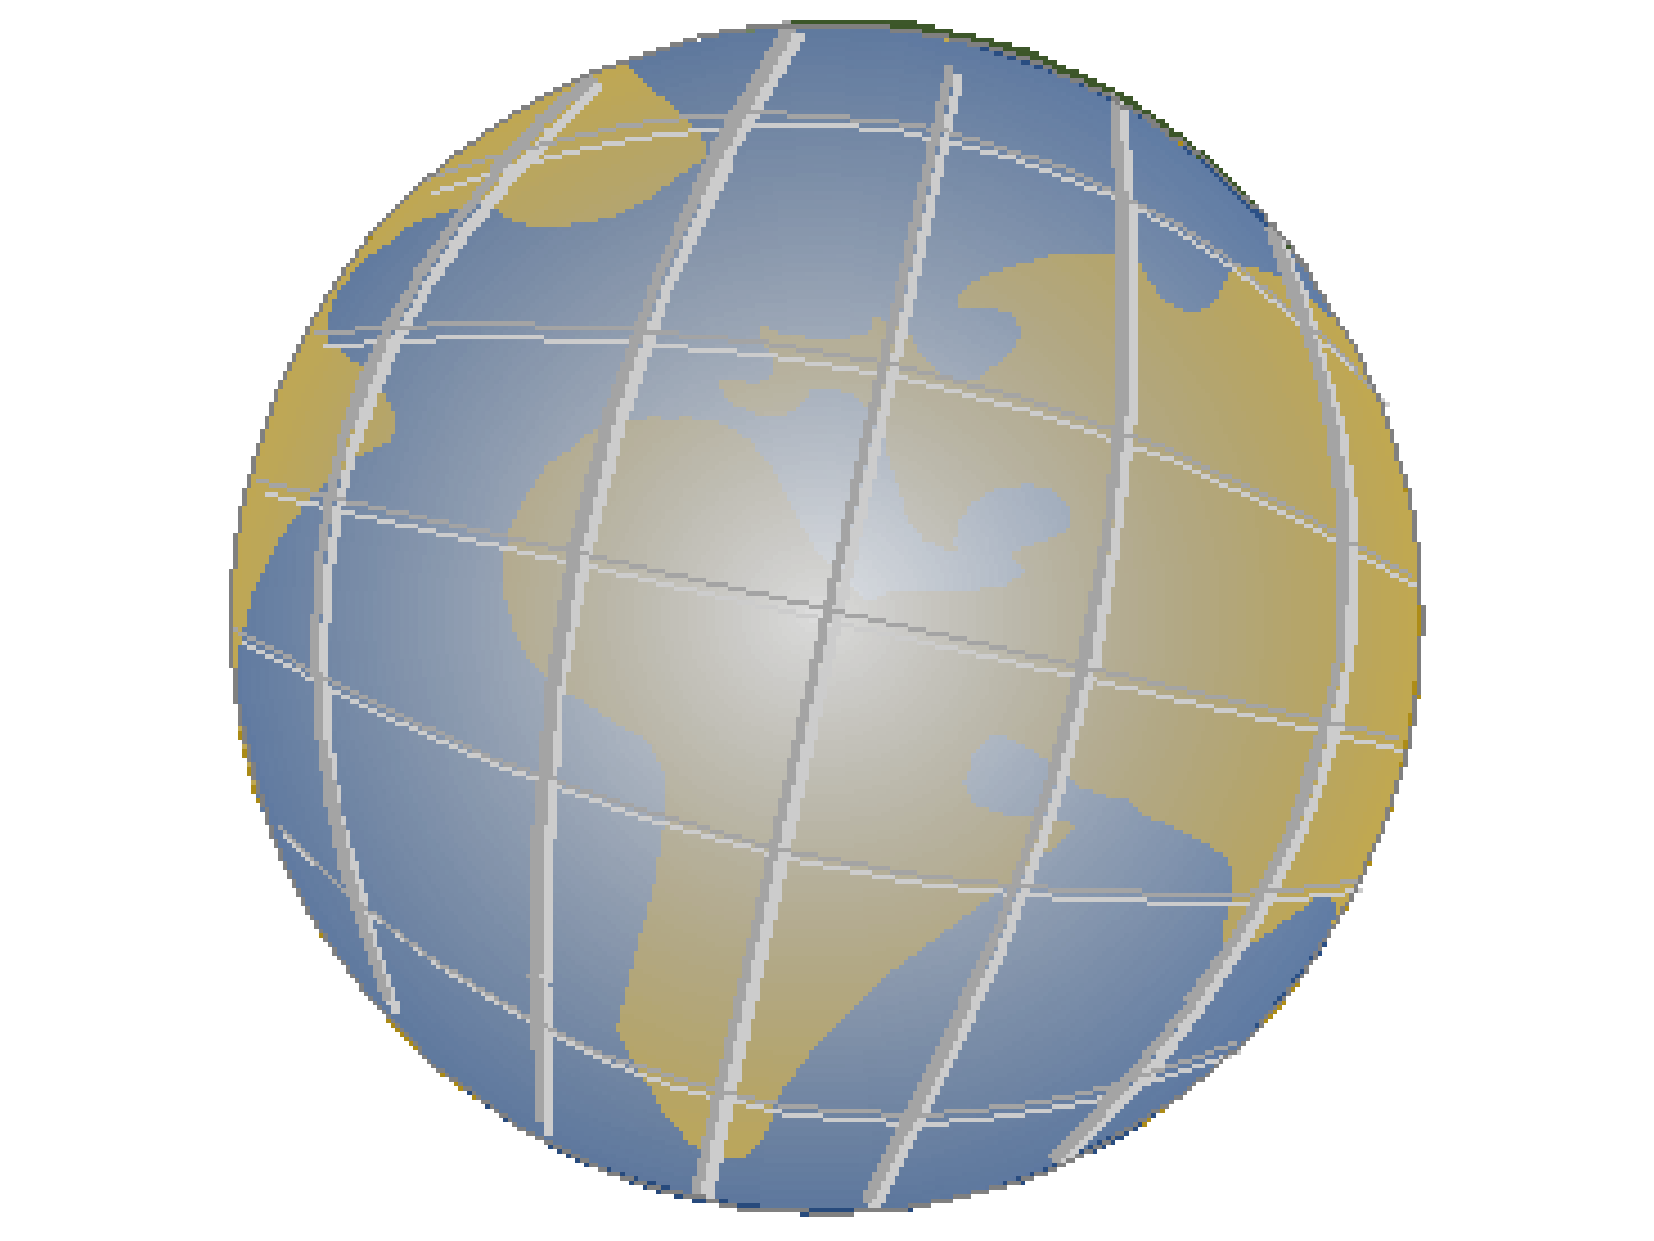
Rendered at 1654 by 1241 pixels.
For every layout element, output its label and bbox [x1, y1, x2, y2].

picture [225, 16, 1426, 1217]
